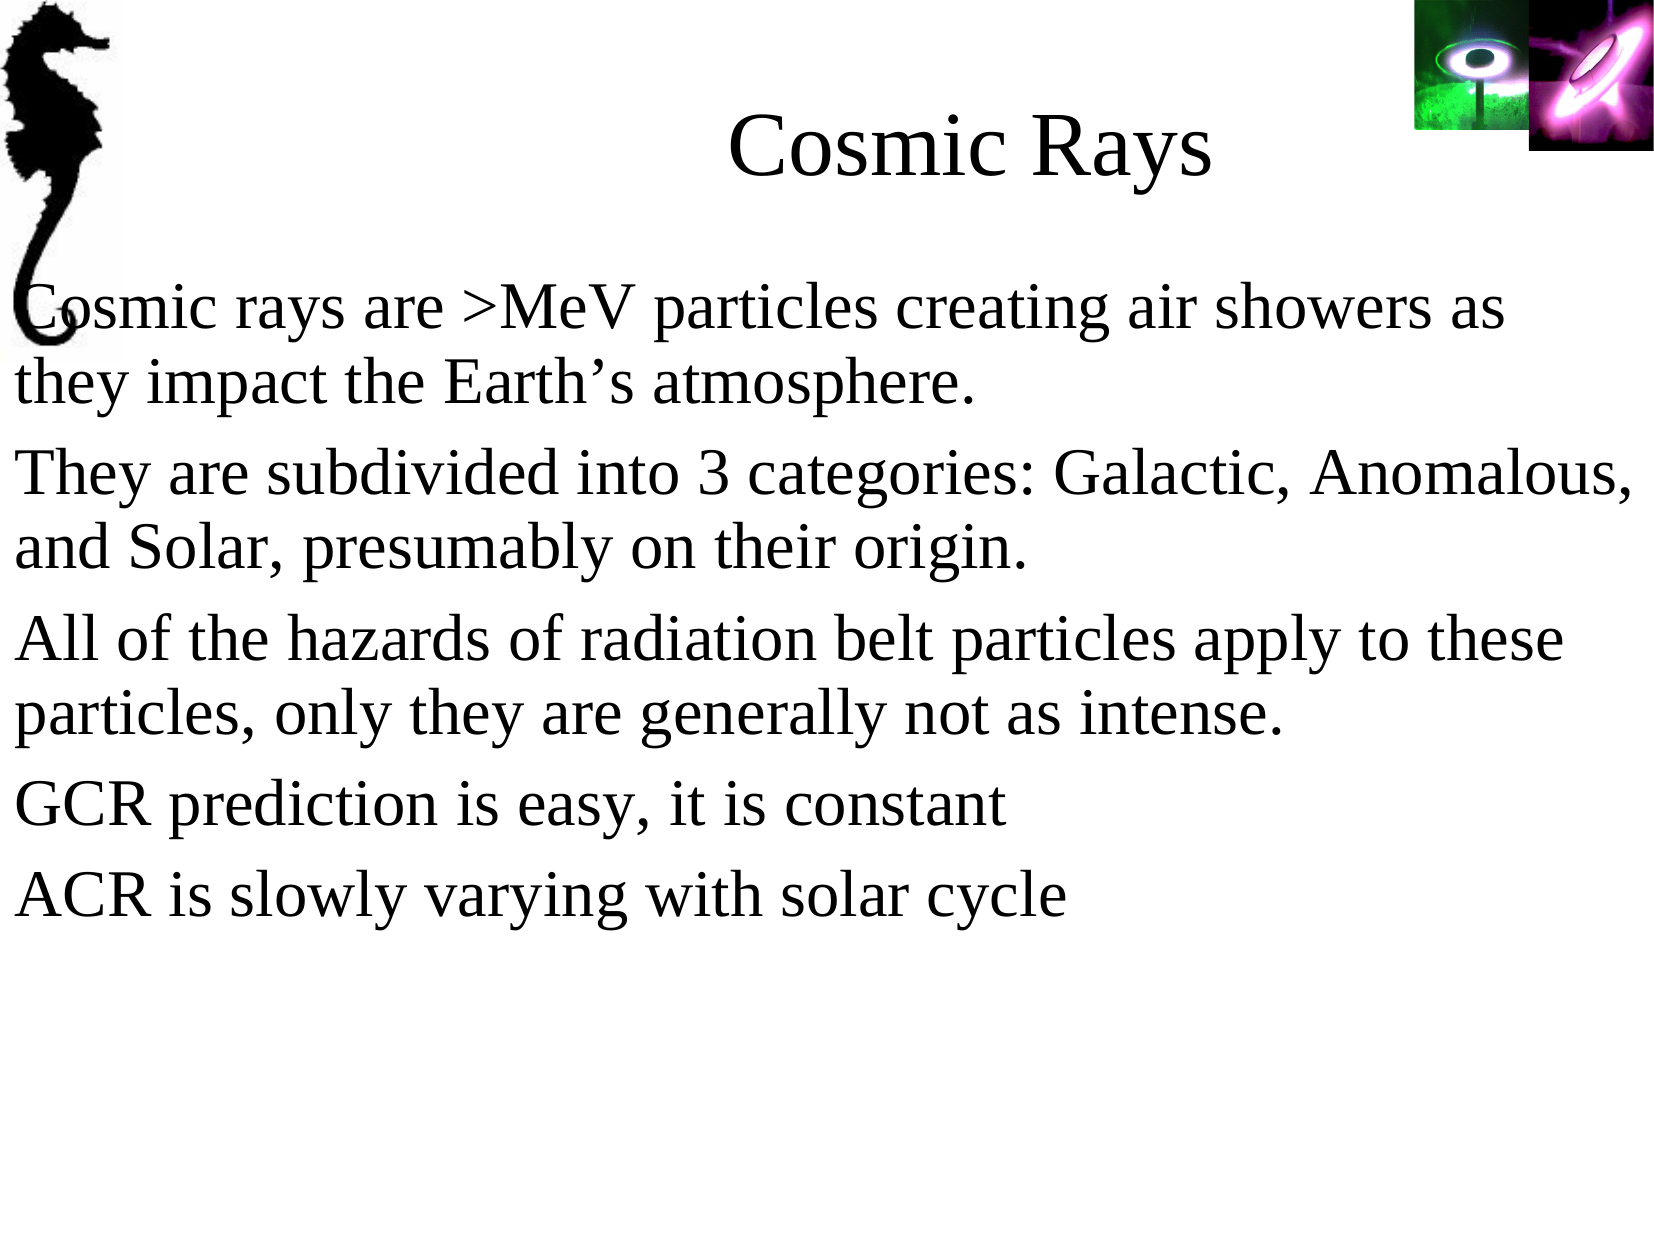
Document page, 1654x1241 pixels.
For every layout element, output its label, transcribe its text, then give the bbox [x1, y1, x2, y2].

picture [0, 0, 123, 261]
title Cosmic Rays [289, 41, 1654, 248]
picture [1414, 0, 1654, 41]
list Cosmic rays are >MeV particles creating air showers as they impact the Earth’s atmosphere. They are subdivided into 3 categories: Galactic, Anomalous, and Solar, presumably on their origin. All of the hazards of radiation belt particles apply to these particles, only they are generally not as intense. GCR prediction is easy, it is constant ACR is slowly varying with solar cycle [0, 261, 1654, 1241]
